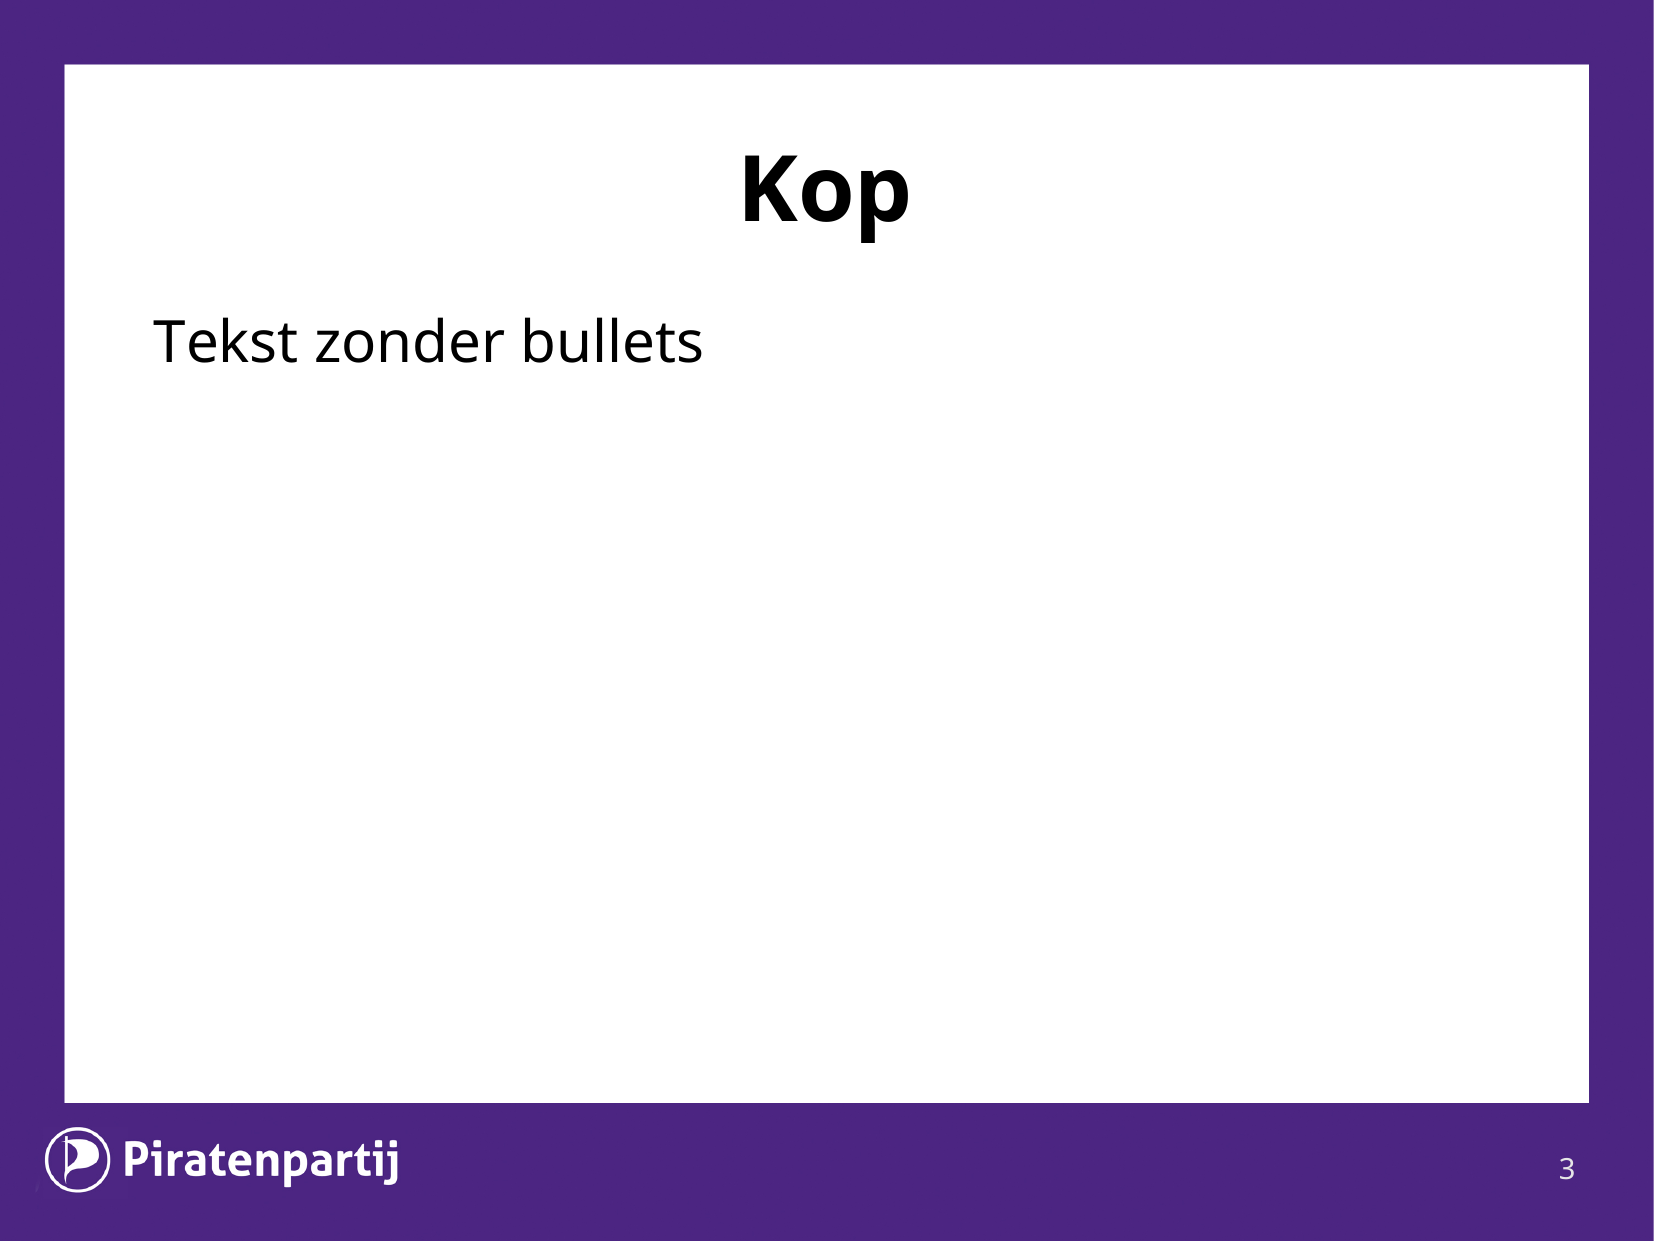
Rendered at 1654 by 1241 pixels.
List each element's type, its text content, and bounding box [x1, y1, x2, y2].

title Kop [75, 75, 1576, 297]
picture [0, 0, 1654, 1241]
list Tekst zonder bullets [82, 300, 1576, 370]
